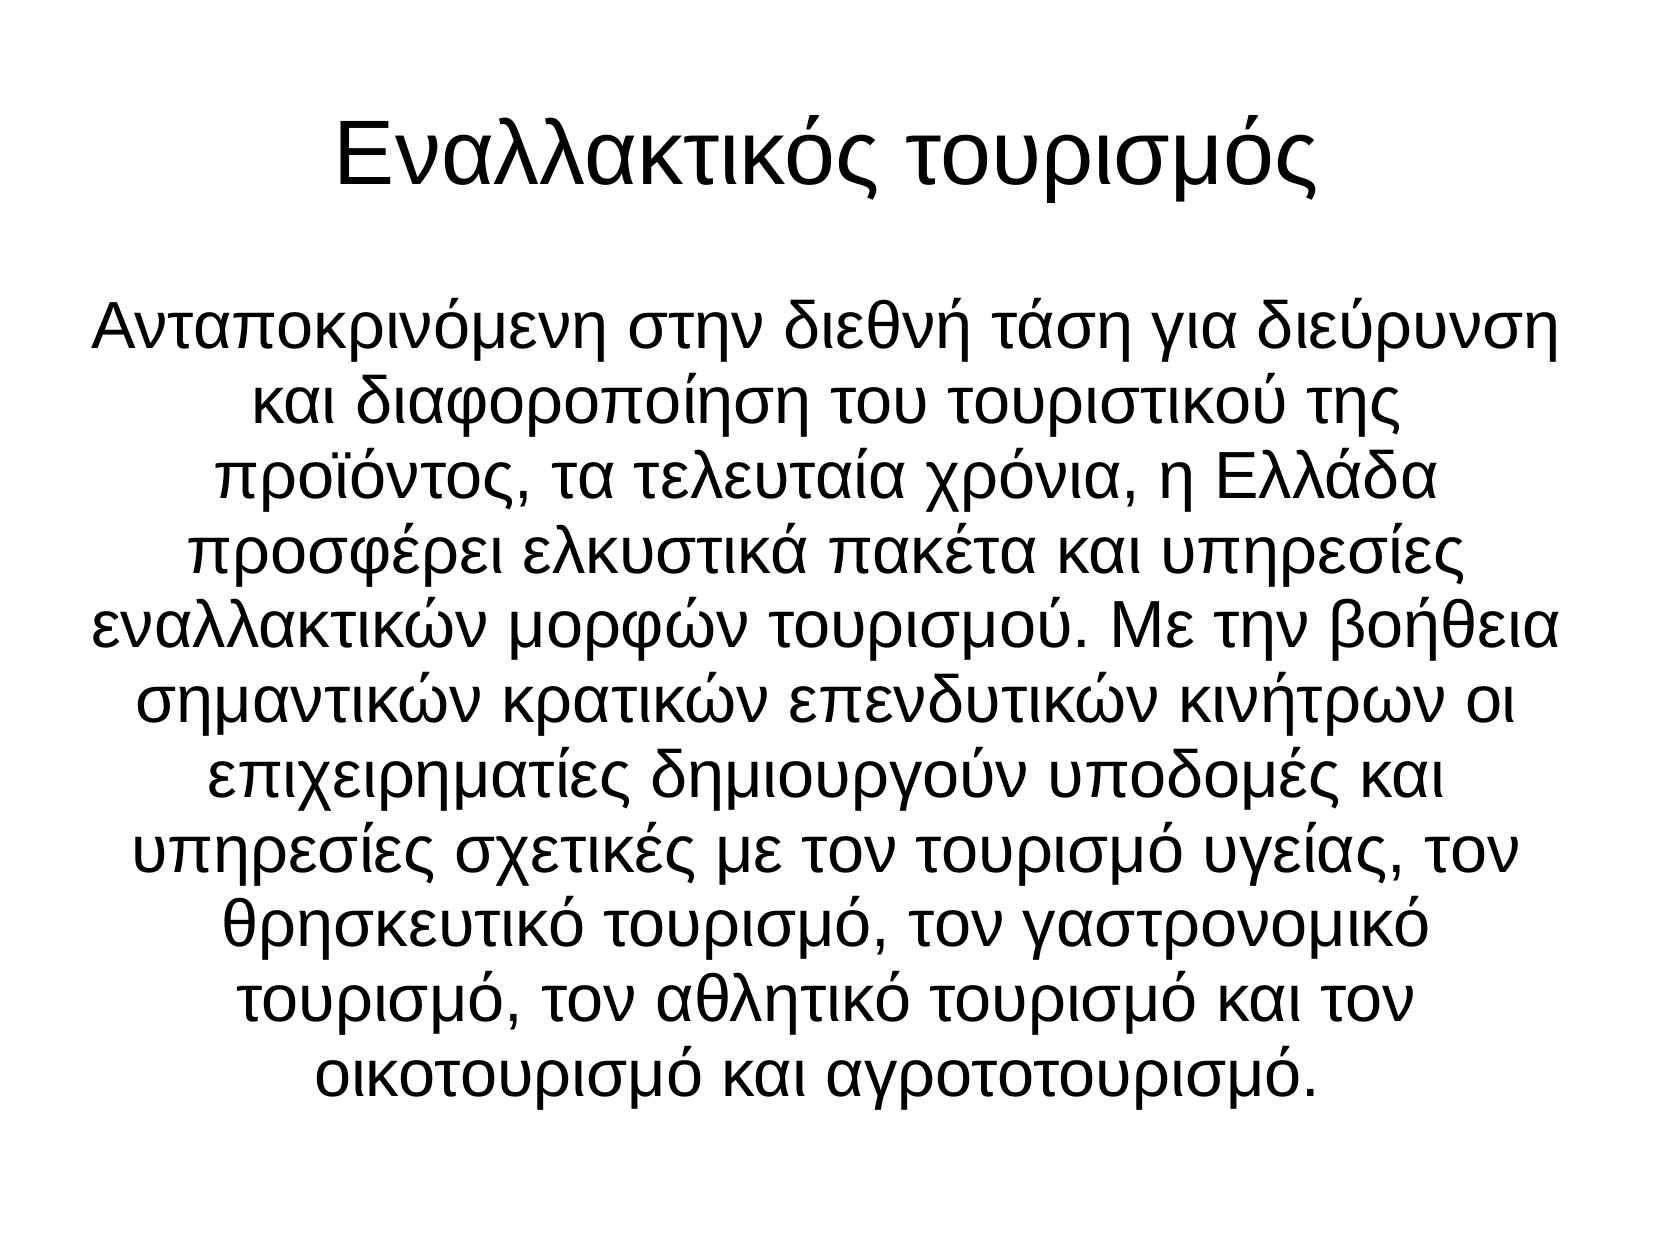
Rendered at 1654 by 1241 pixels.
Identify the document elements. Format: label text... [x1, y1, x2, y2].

title Εναλλακτικός τουρισμός [82, 49, 1571, 257]
subtitle Ανταποκρινόμενη στην διεθνή τάση για διεύρυνση και διαφοροποίηση του τουριστικού της προϊόντος, τα τελευταία χρόνια, η Ελλάδα προσφέρει ελκυστικά πακέτα και υπηρεσίες εναλλακτικών μορφών τουρισμού. Με την βοήθεια σημαντικών κρατικών επενδυτικών κινήτρων οι επιχειρηματίες δημιουργούν υποδομές και υπηρεσίες σχετικές με τον τουρισμό υγείας, τον θρησκευτικό τουρισμό, τον γαστρονομικό τουρισμό, τον αθλητικό τουρισμό και τον οικοτουρισμό και αγροτοτουρισμό. [82, 288, 1571, 1111]
